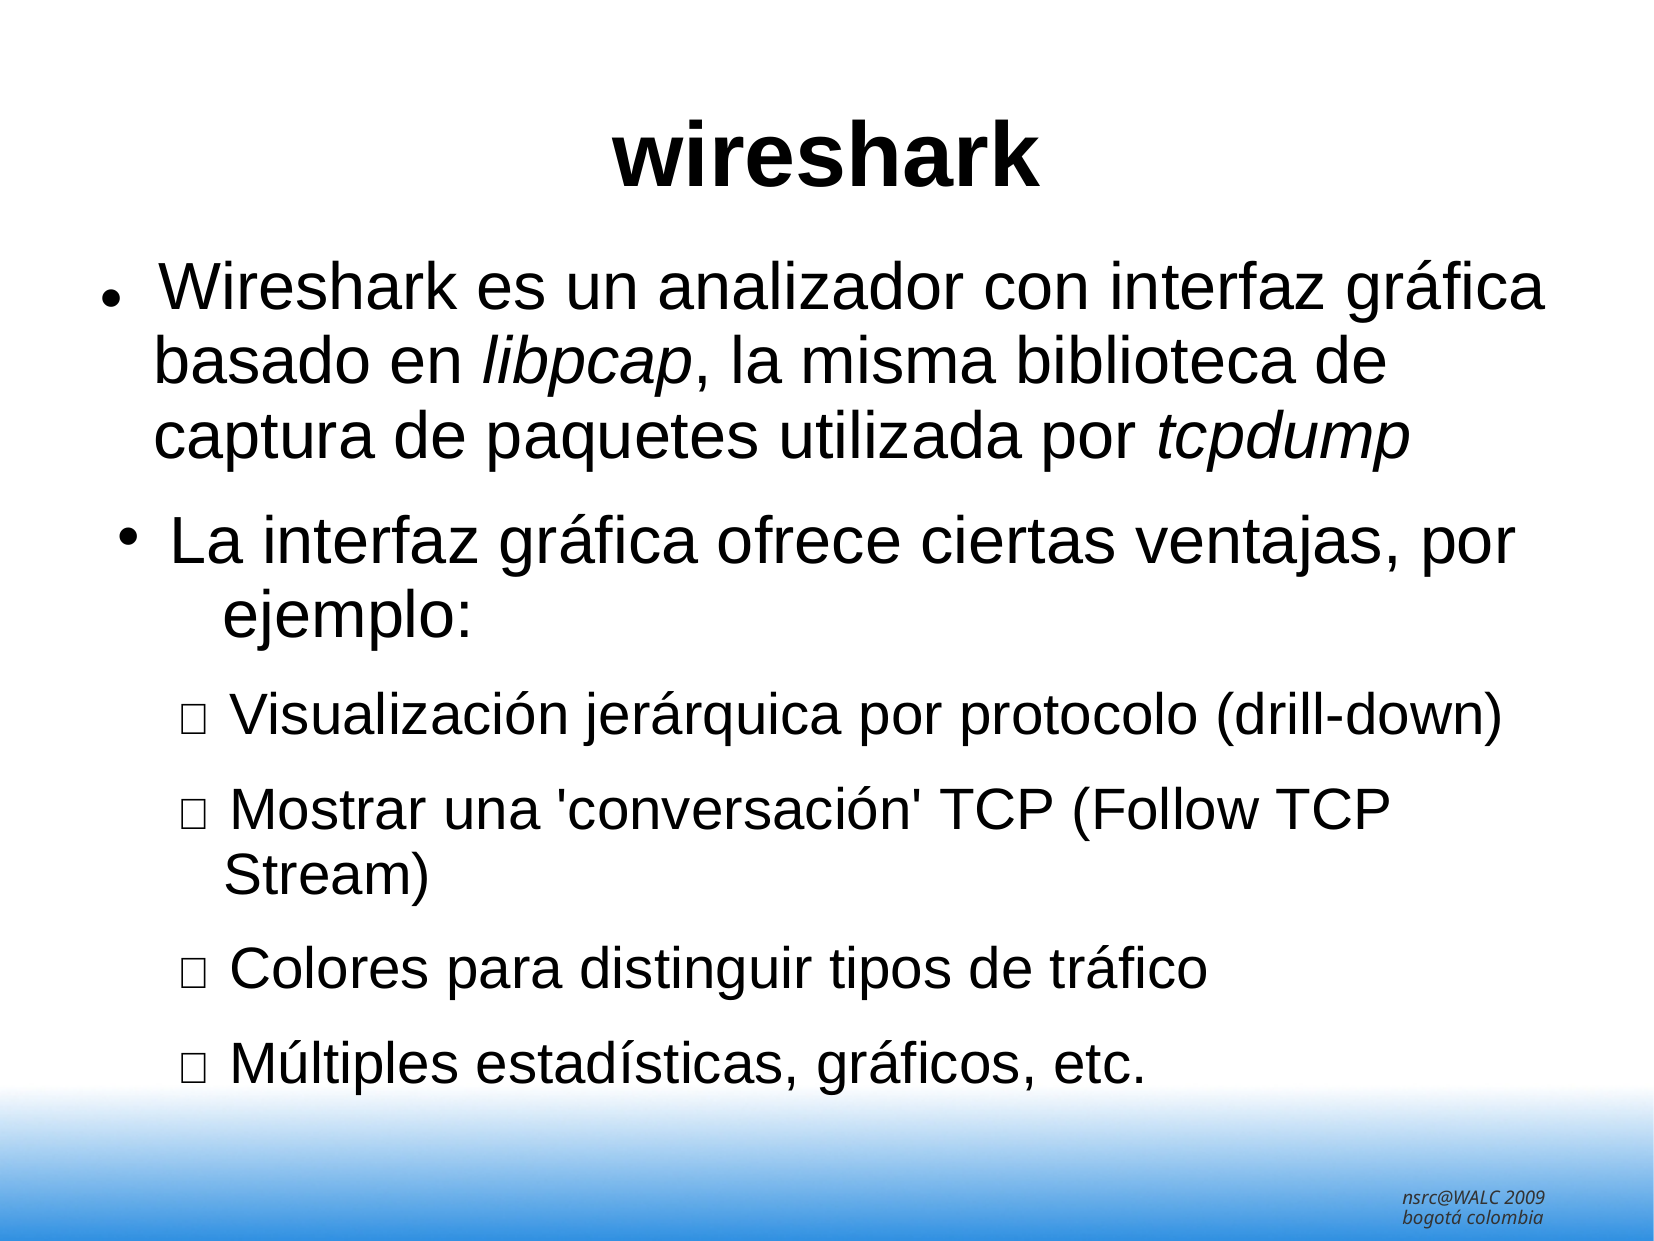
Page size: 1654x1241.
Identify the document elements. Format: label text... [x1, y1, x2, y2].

title wireshark [82, 49, 1571, 248]
picture [0, 1083, 1654, 1241]
list  Wireshark es un analizador con interfaz gráfica basado en libpcap, la misma biblioteca de captura de paquetes utilizada por tcpdump La interfaz gráfica ofrece ciertas ventajas, por ejemplo:  Visualización jerárquica por protocolo (drill-down)  Mostrar una 'conversación' TCP (Follow TCP Stream)  Colores para distinguir tipos de tráfico  Múltiples estadísticas, gráficos, etc. [82, 248, 1571, 1095]
